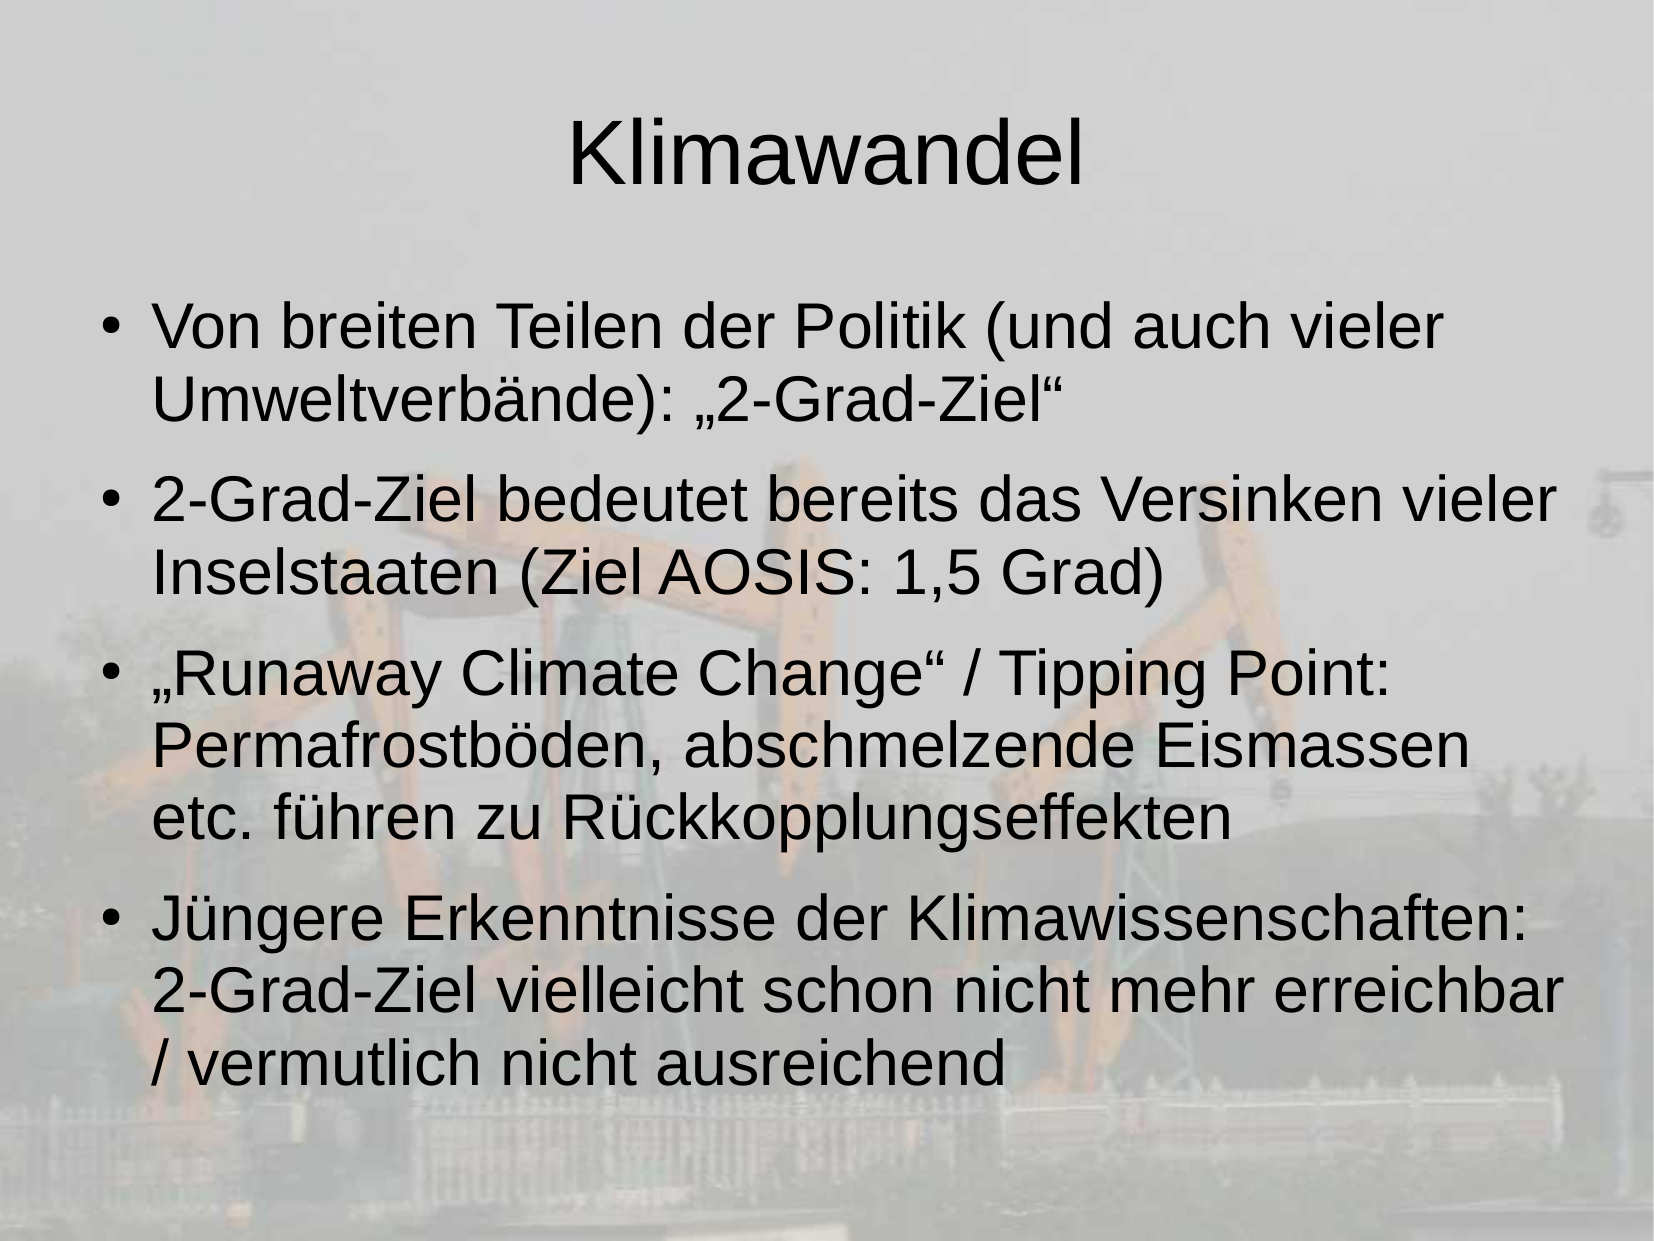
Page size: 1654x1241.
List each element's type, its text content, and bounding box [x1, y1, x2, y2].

picture [0, 0, 1654, 1241]
list Von breiten Teilen der Politik (und auch vieler Umweltverbände): „2-Grad-Ziel“ 2-Grad-Ziel bedeutet bereits das Versinken vieler Inselstaaten (Ziel AOSIS: 1,5 Grad) „Runaway Climate Change“ / Tipping Point: Permafrostböden, abschmelzende Eismassen etc. führen zu Rückkopplungseffekten Jüngere Erkenntnisse der Klimawissenschaften: 2-Grad-Ziel vielleicht schon nicht mehr erreichbar / vermutlich nicht ausreichend [82, 290, 1571, 1109]
title Klimawandel [82, 49, 1571, 257]
